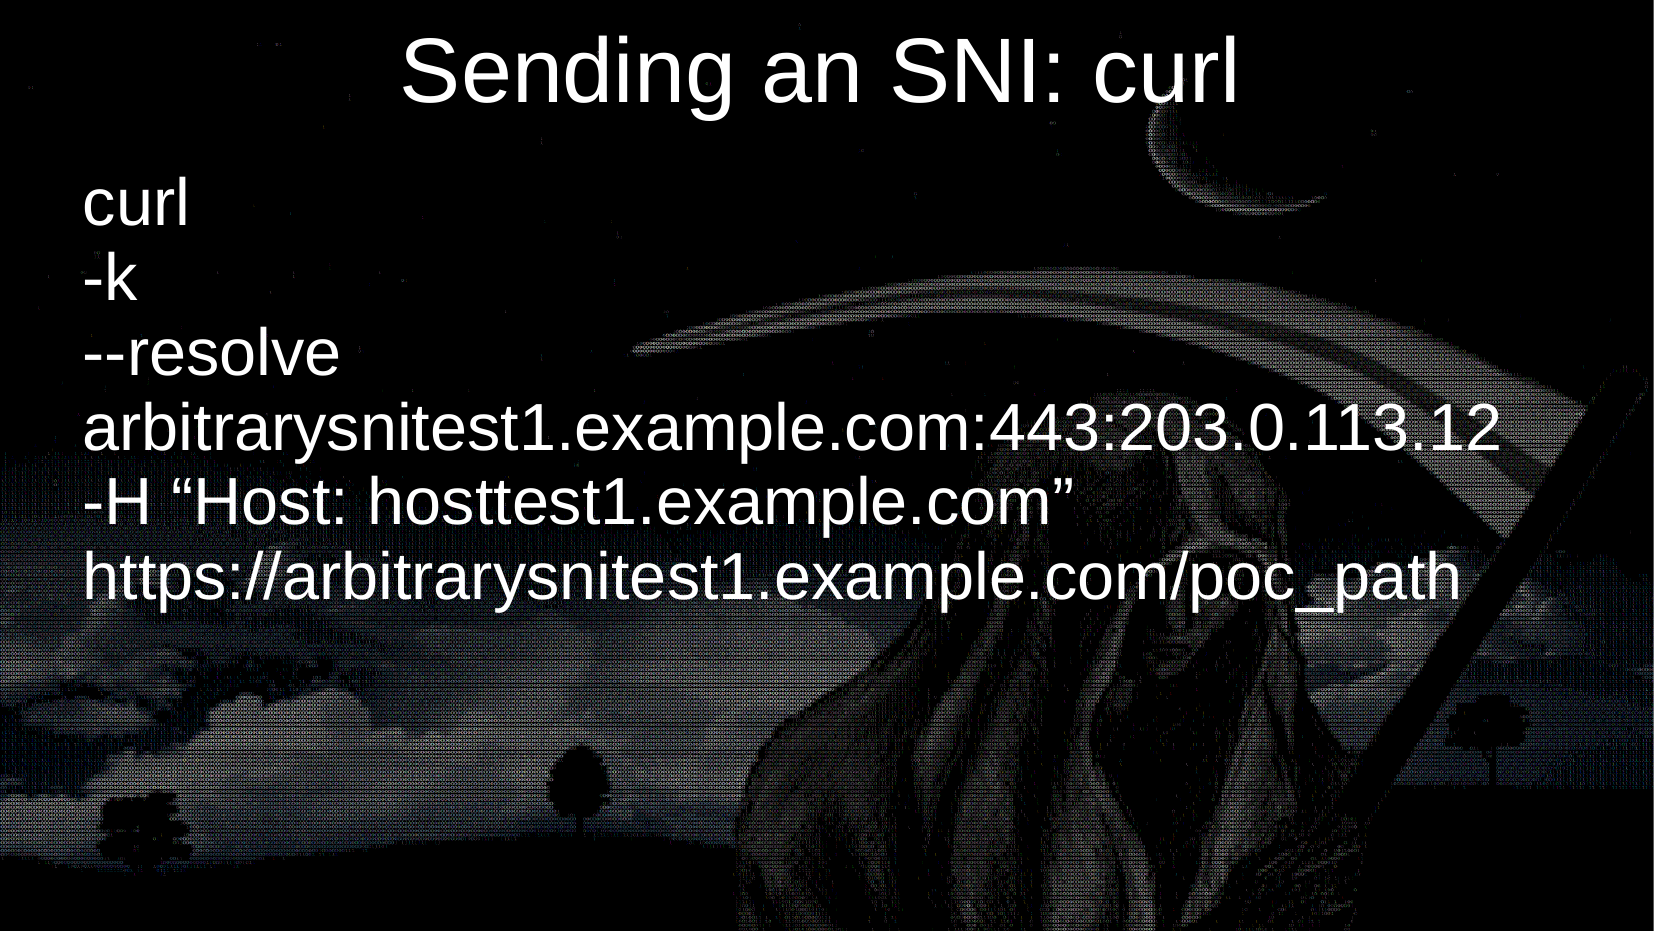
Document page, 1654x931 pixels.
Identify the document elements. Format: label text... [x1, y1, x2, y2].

list curl -k --resolve arbitrarysnitest1.example.com:443:203.0.113.12 -H “Host: hosttest1.example.com” https://arbitrarysnitest1.example.com/poc_path [82, 165, 1571, 827]
picture [0, 0, 1654, 931]
title Sending an SNI: curl [11, 10, 1630, 131]
